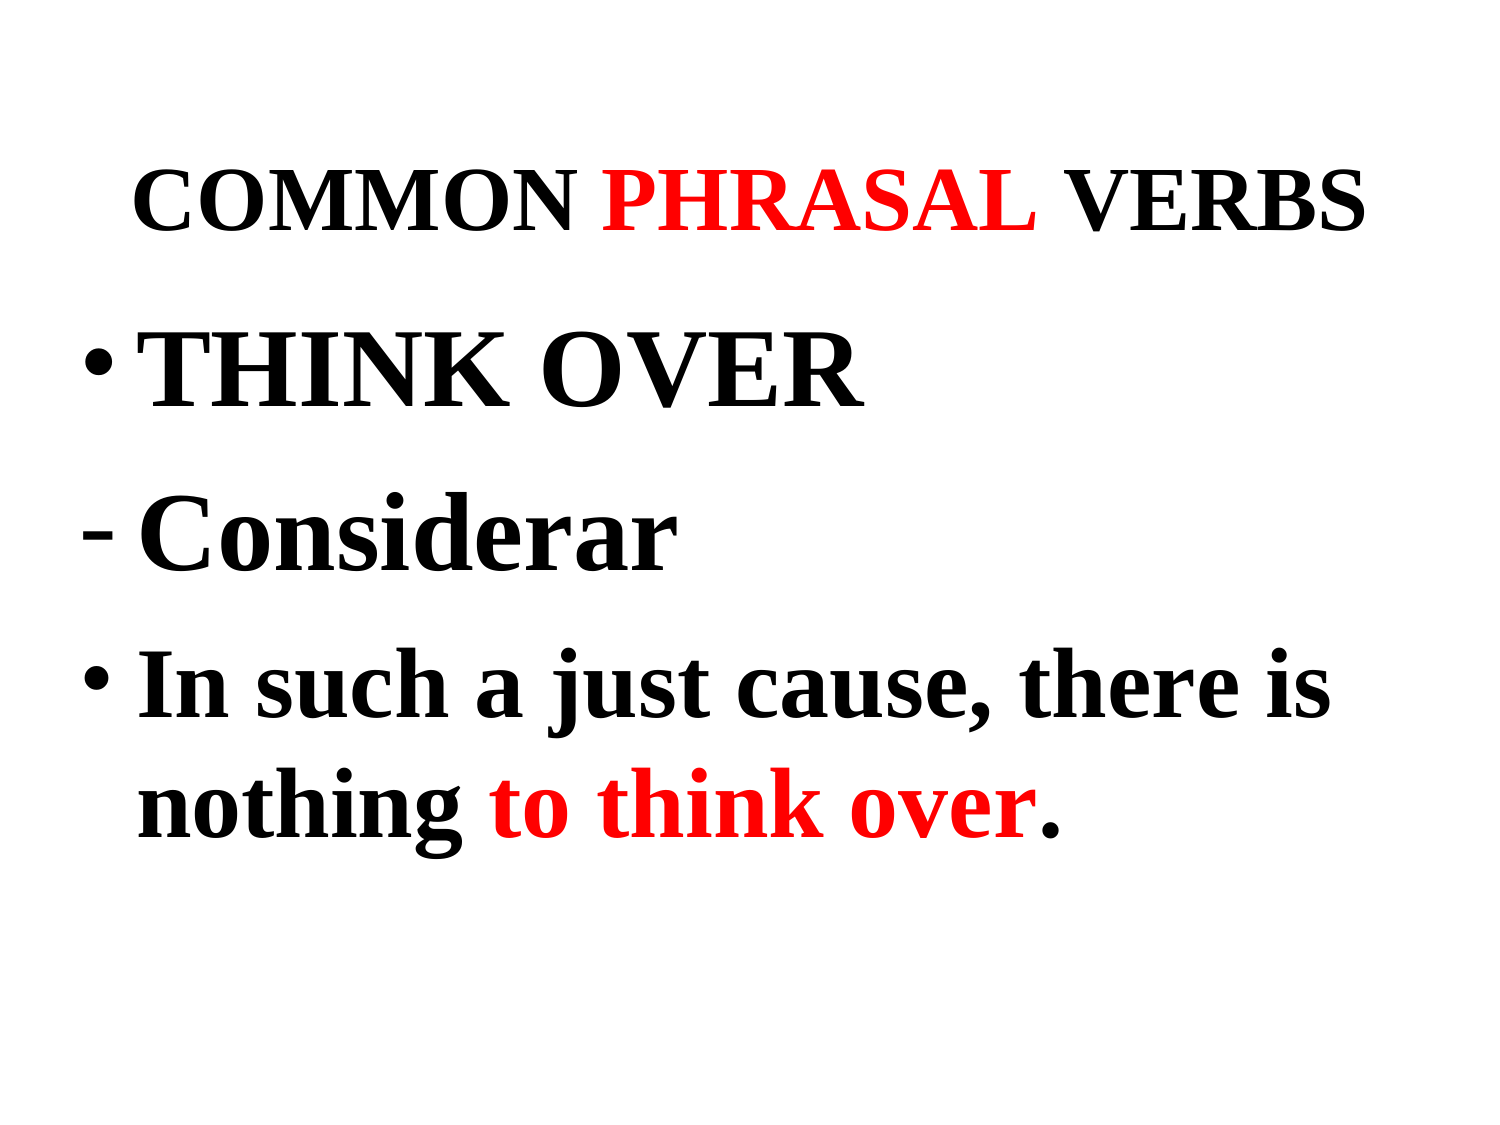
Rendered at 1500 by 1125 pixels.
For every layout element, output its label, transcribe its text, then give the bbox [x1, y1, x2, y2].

title COMMON PHRASAL VERBS [112, 99, 1388, 286]
list THINK OVER Considerar In such a just cause, there is nothing to think over. [64, 286, 1436, 1000]
